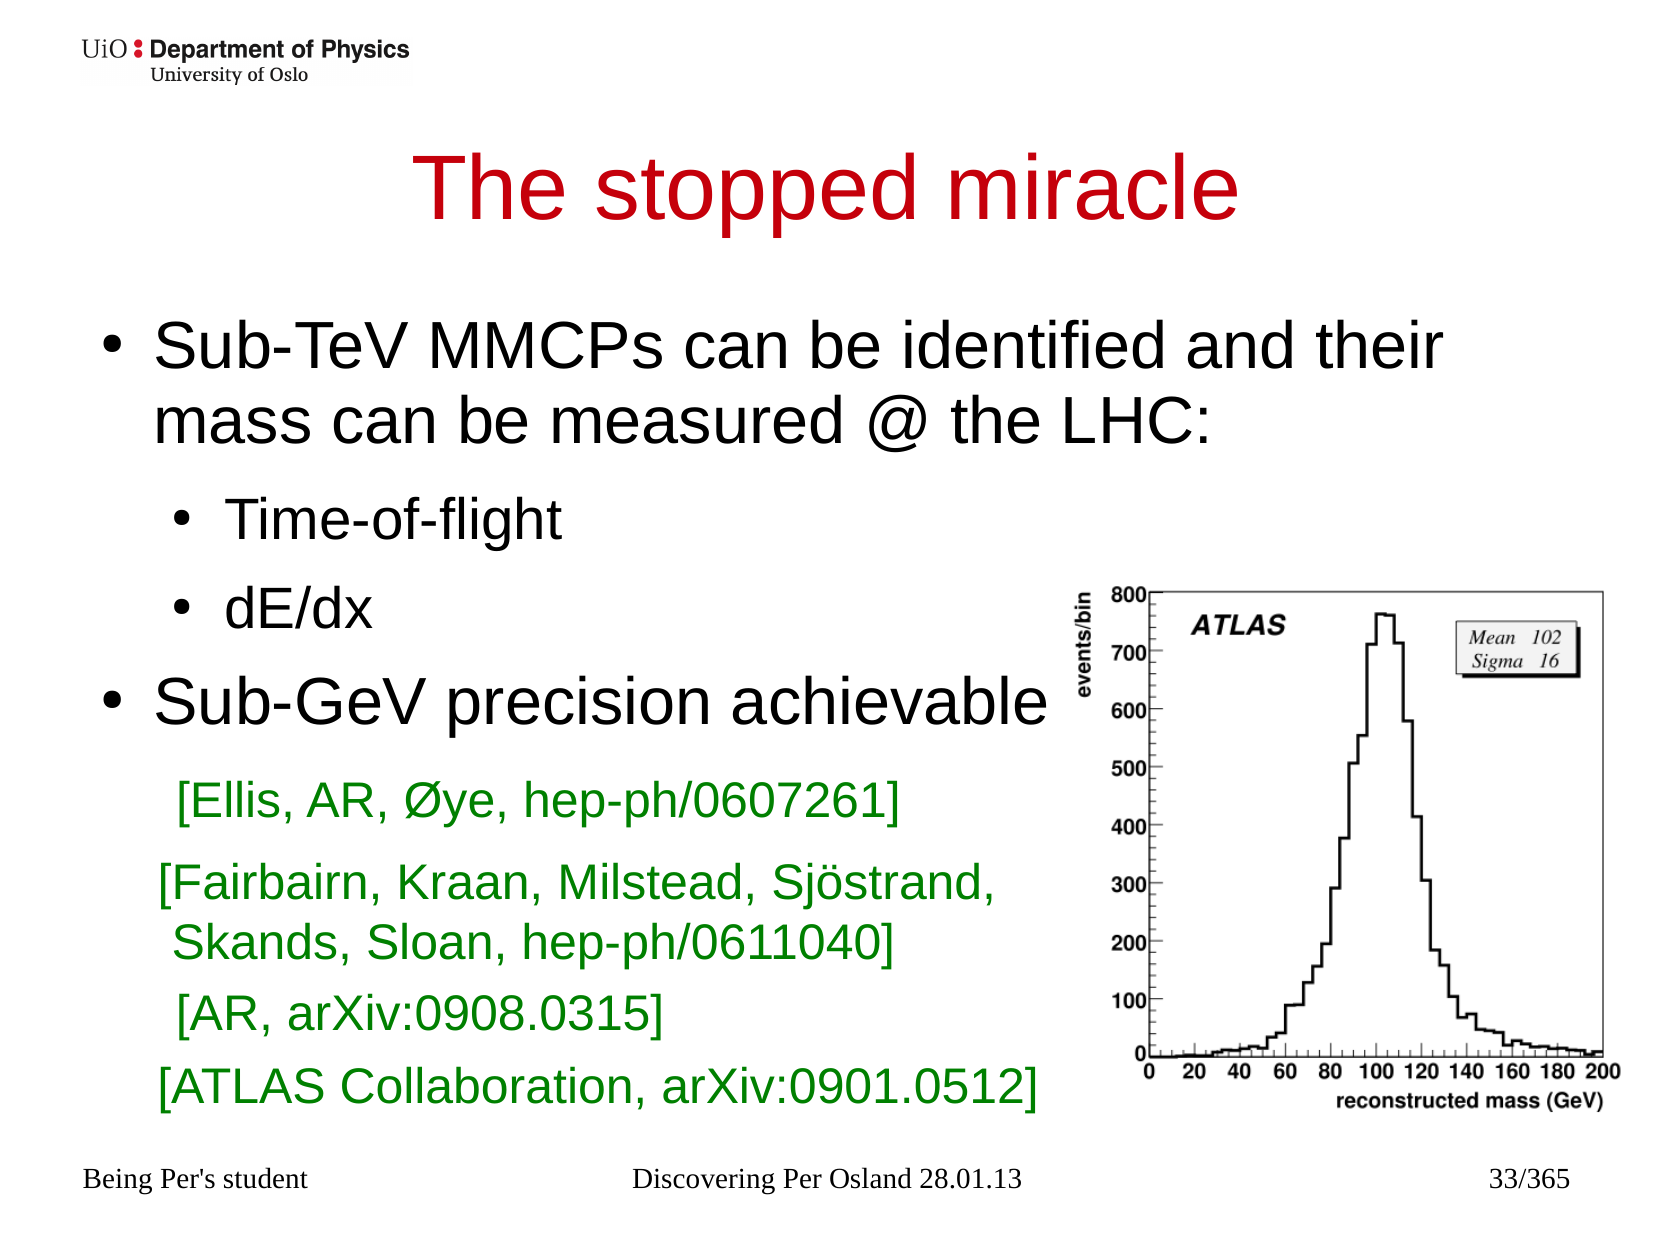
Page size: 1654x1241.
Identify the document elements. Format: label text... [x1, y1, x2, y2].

text_box [Ellis, AR, Øye, hep-ph/0607261] [161, 760, 917, 836]
text_box [Fairbairn, Kraan, Milstead, Sjöstrand, Skands, Sloan, hep-ph/0611040] [142, 841, 1026, 977]
text_box [AR, arXiv:0908.0315] [161, 972, 680, 1049]
picture [80, 37, 413, 86]
title The stopped miracle [82, 84, 1571, 292]
text_box [ATLAS Collaboration, arXiv:0901.0512] [142, 1046, 1055, 1122]
list Sub-TeV MMCPs can be identified and their mass can be measured @ the LHC: Time-of-flight dE/dx Sub-GeV precision achievable [82, 307, 1576, 1112]
picture [1057, 566, 1633, 1129]
